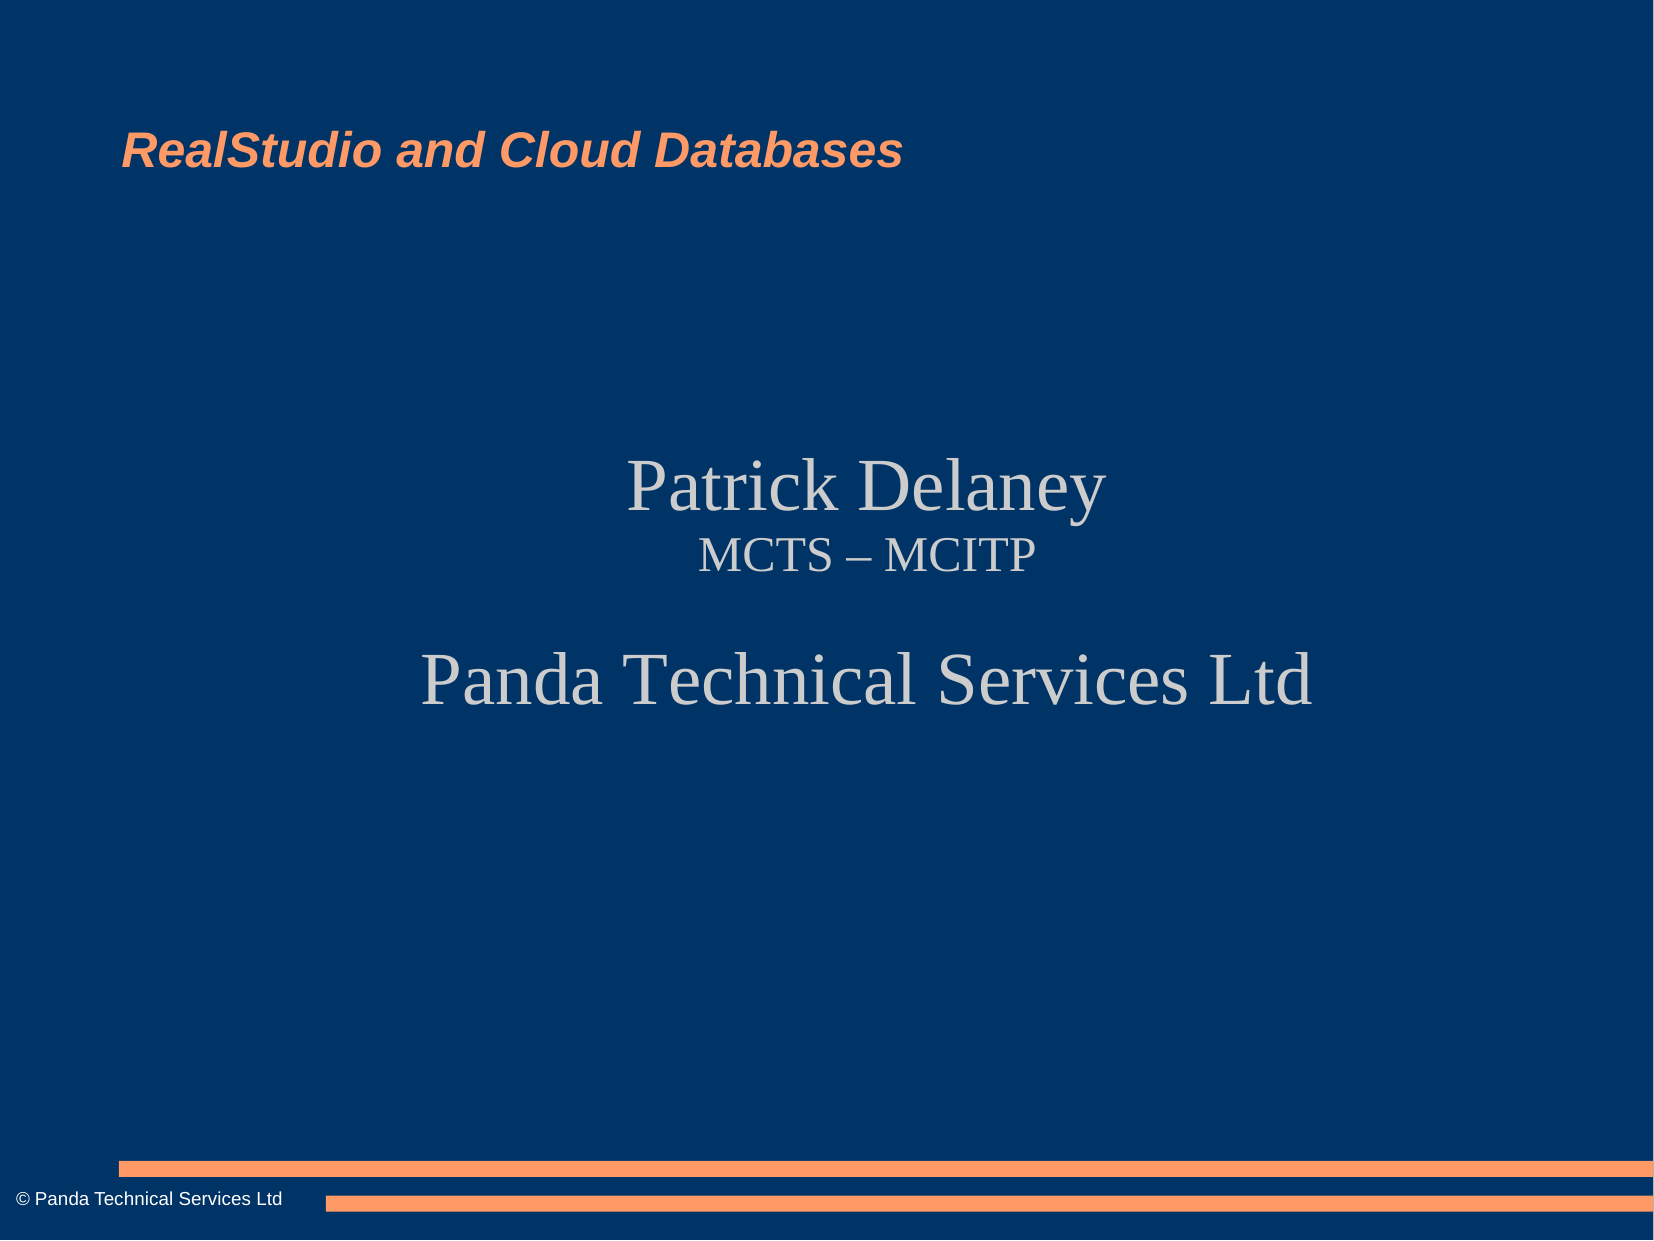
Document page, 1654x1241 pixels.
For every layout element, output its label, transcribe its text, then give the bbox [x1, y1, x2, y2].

subtitle Patrick Delaney MCTS – MCITP Panda Technical Services Ltd [147, 177, 1587, 988]
title RealStudio and Cloud Databases [121, 46, 1534, 254]
text_box © Panda Technical Services Ltd [1, 1181, 297, 1217]
